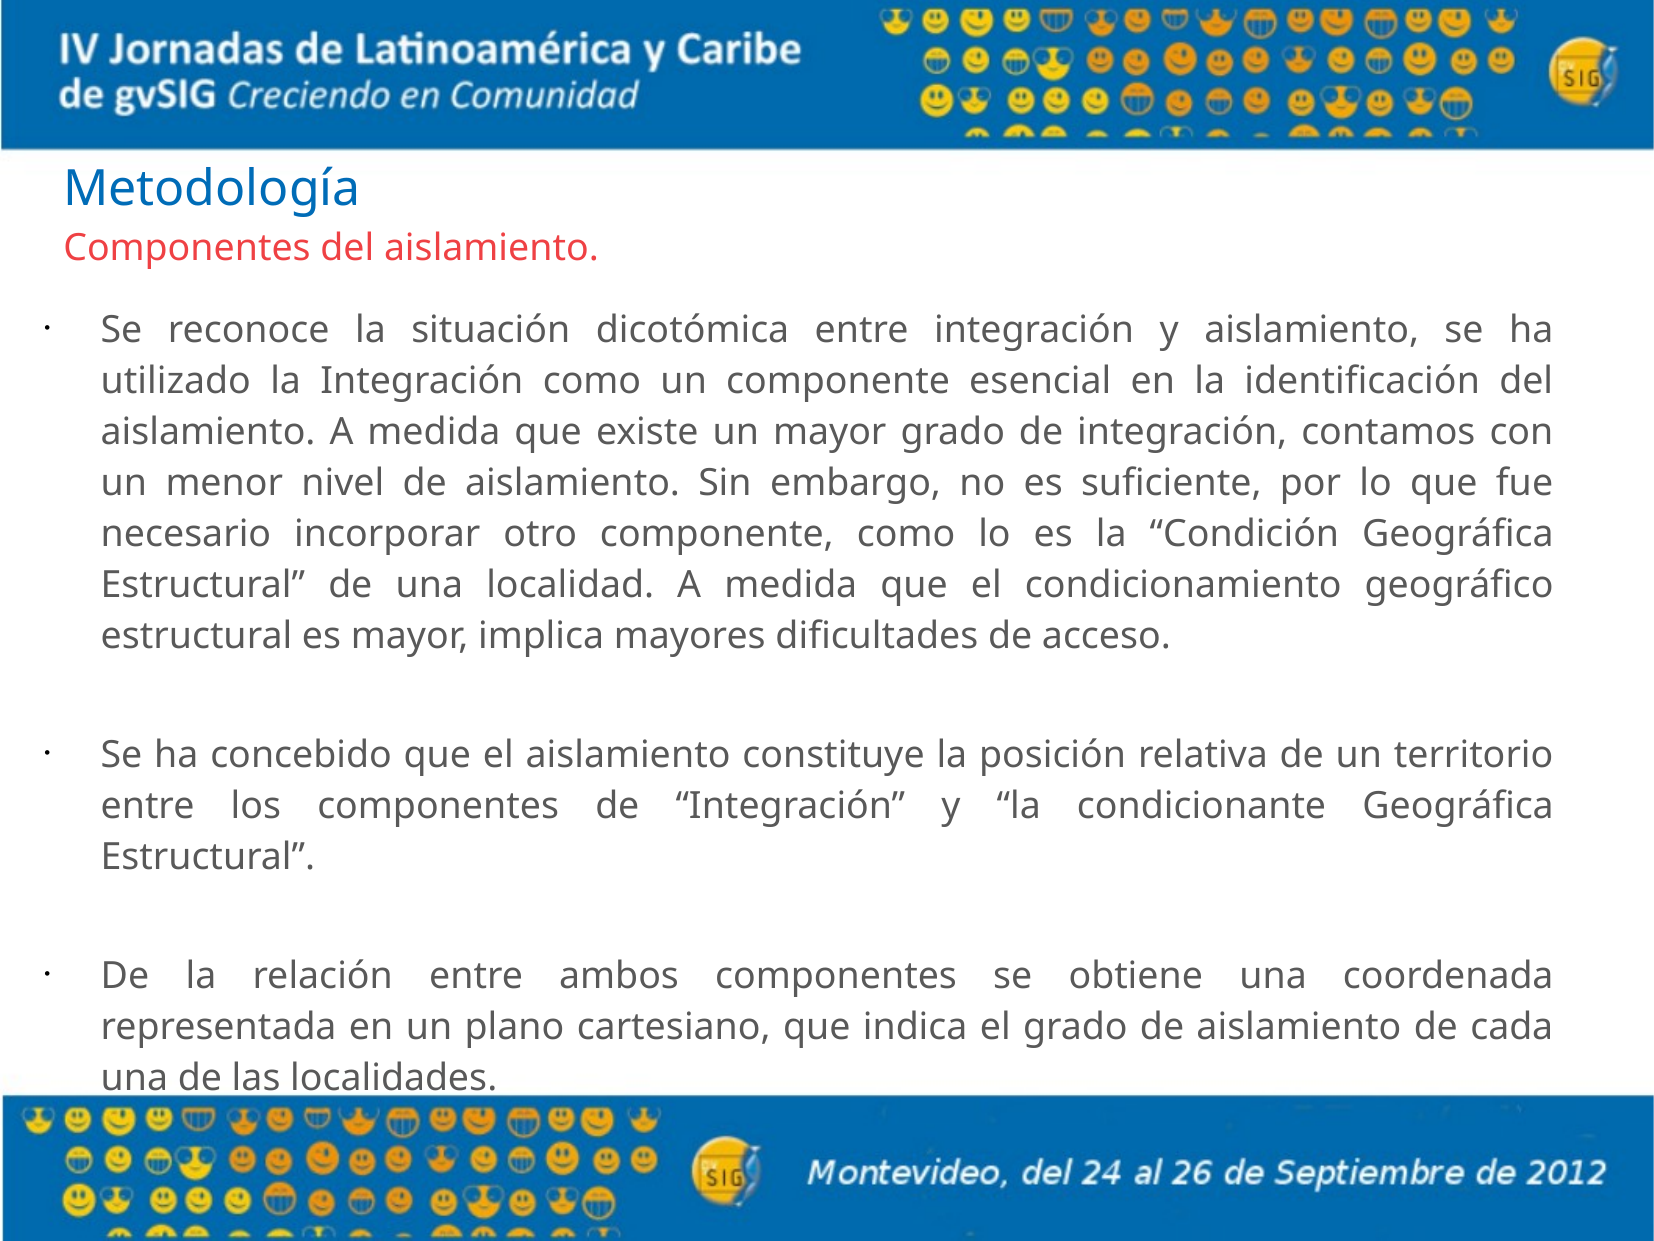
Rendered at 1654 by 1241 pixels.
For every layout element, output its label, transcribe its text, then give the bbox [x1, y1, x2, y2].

title Metodología Componentes del aislamiento. [48, 118, 1388, 295]
list Se reconoce la situación dicotómica entre integración y aislamiento, se ha utilizado la Integración como un componente esencial en la identificación del aislamiento. A medida que existe un mayor grado de integración, contamos con un menor nivel de aislamiento. Sin embargo, no es suficiente, por lo que fue necesario incorporar otro componente, como lo es la “Condición Geográfica Estructural” de una localidad. A medida que el condicionamiento geográfico estructural es mayor, implica mayores dificultades de acceso. Se ha concebido que el aislamiento constituye la posición relativa de un territorio entre los componentes de “Integración” y “la condicionante Geográfica Estructural”. De la relación entre ambos componentes se obtiene una coordenada representada en un plano cartesiano, que indica el grado de aislamiento de cada una de las localidades. [29, 295, 1570, 1038]
picture [0, 0, 1654, 1241]
